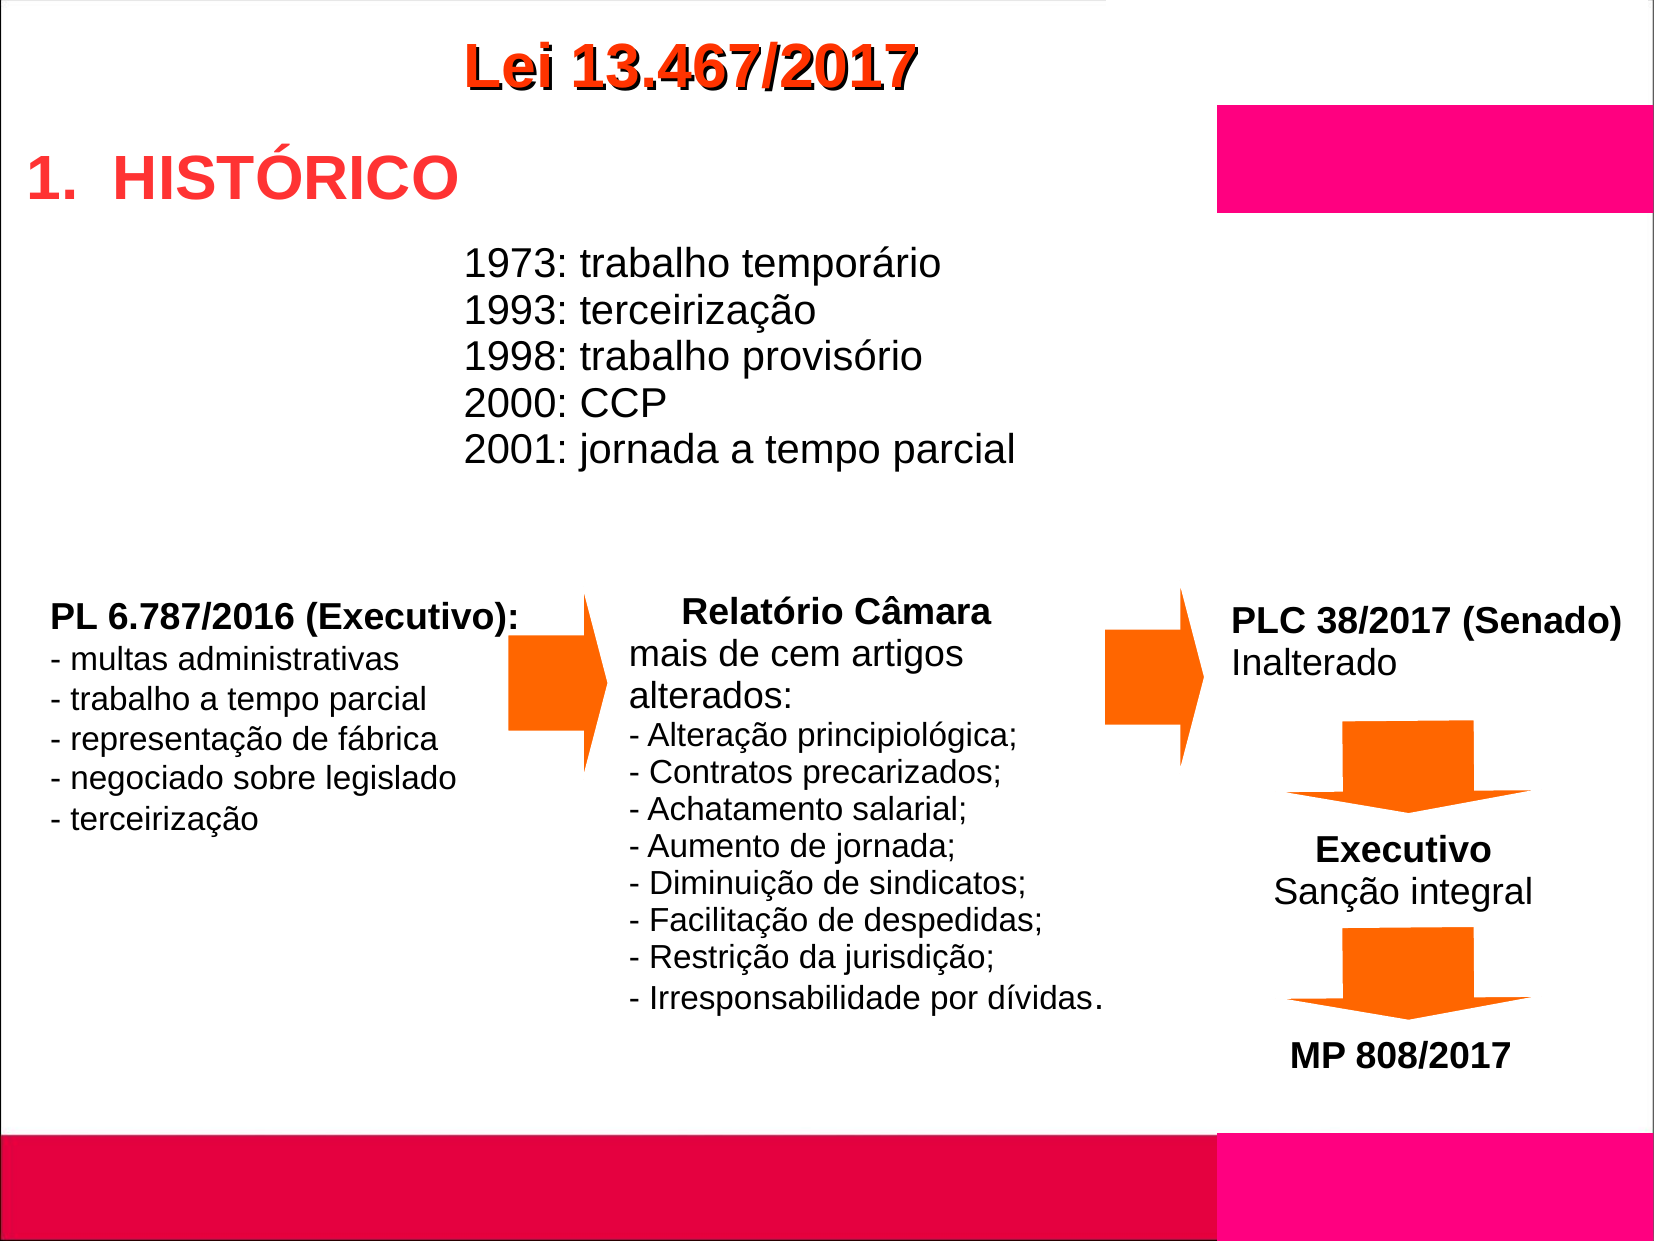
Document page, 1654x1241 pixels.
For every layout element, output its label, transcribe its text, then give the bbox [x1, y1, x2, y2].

text_box PL 6.787/2016 (Executivo): - multas administrativas - trabalho a tempo parcial - representação de fábrica - negociado sobre legislado - terceirização [35, 484, 579, 980]
text_box Lei 13.467/2017 1973: trabalho temporário 1993: terceirização 1998: trabalho provisório 2000: CCP 2001: jornada a tempo parcial [448, 23, 1031, 511]
text_box MP 808/2017 [1274, 1027, 1607, 1128]
text_box 1. HISTÓRICO [11, 135, 476, 222]
text_box [1275, 926, 1542, 1021]
text_box [507, 586, 609, 780]
text_box [1275, 719, 1542, 814]
text_box Relatório Câmara mais de cem artigos alterados: - Alteração principiológica; - Contratos precarizados; - Achatamento salarial; - Aumento de jornada; - Diminuição de sindicatos; - Facilitação de despedidas; - Restrição da jurisdição; - Irresponsabilidade por dívidas. [614, 582, 1134, 1072]
text_box PLC 38/2017 (Senado) Inalterado [1216, 592, 1654, 804]
text_box Executivo Sanção integral [1216, 821, 1638, 922]
text_box [1134, 580, 1205, 774]
picture [0, 0, 1654, 1241]
